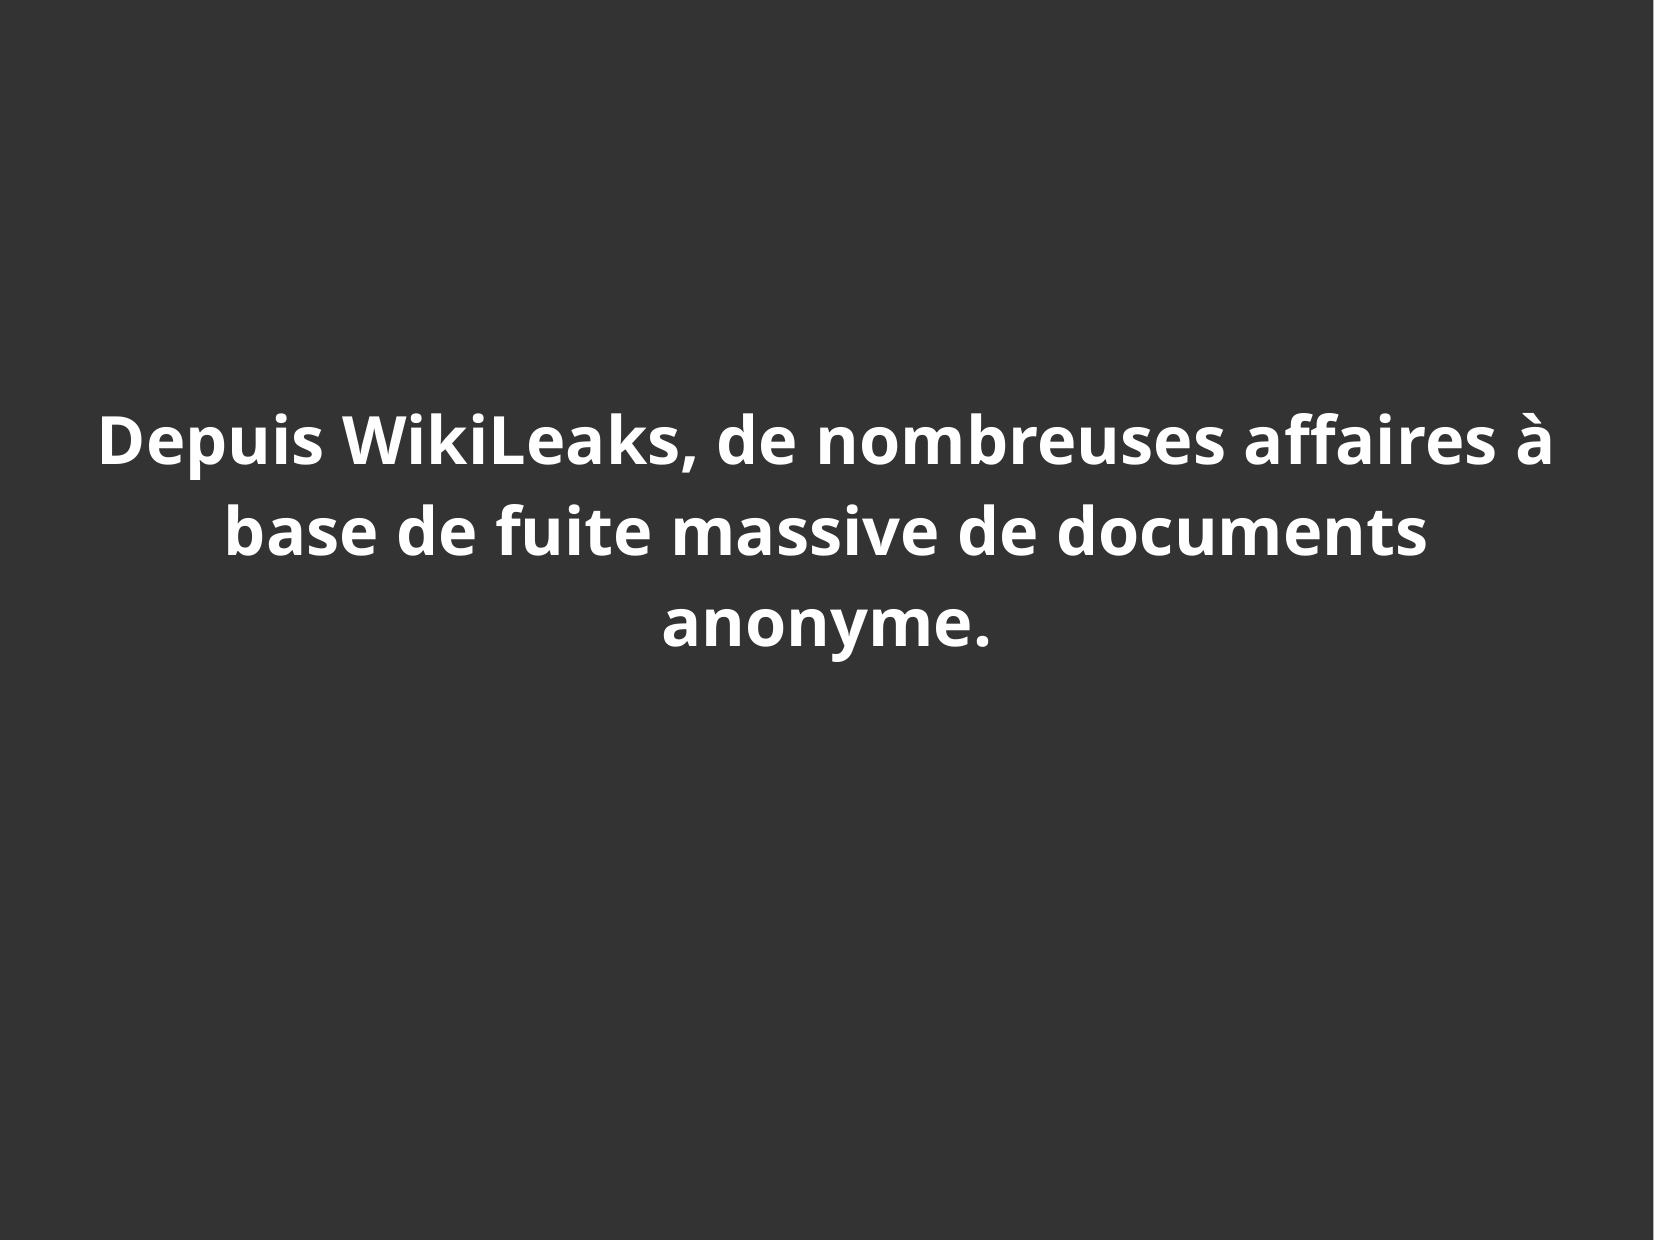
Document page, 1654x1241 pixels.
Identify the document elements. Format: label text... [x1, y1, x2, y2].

subtitle Depuis WikiLeaks, de nombreuses affaires à base de fuite massive de documents anonyme. [82, 49, 1571, 1010]
